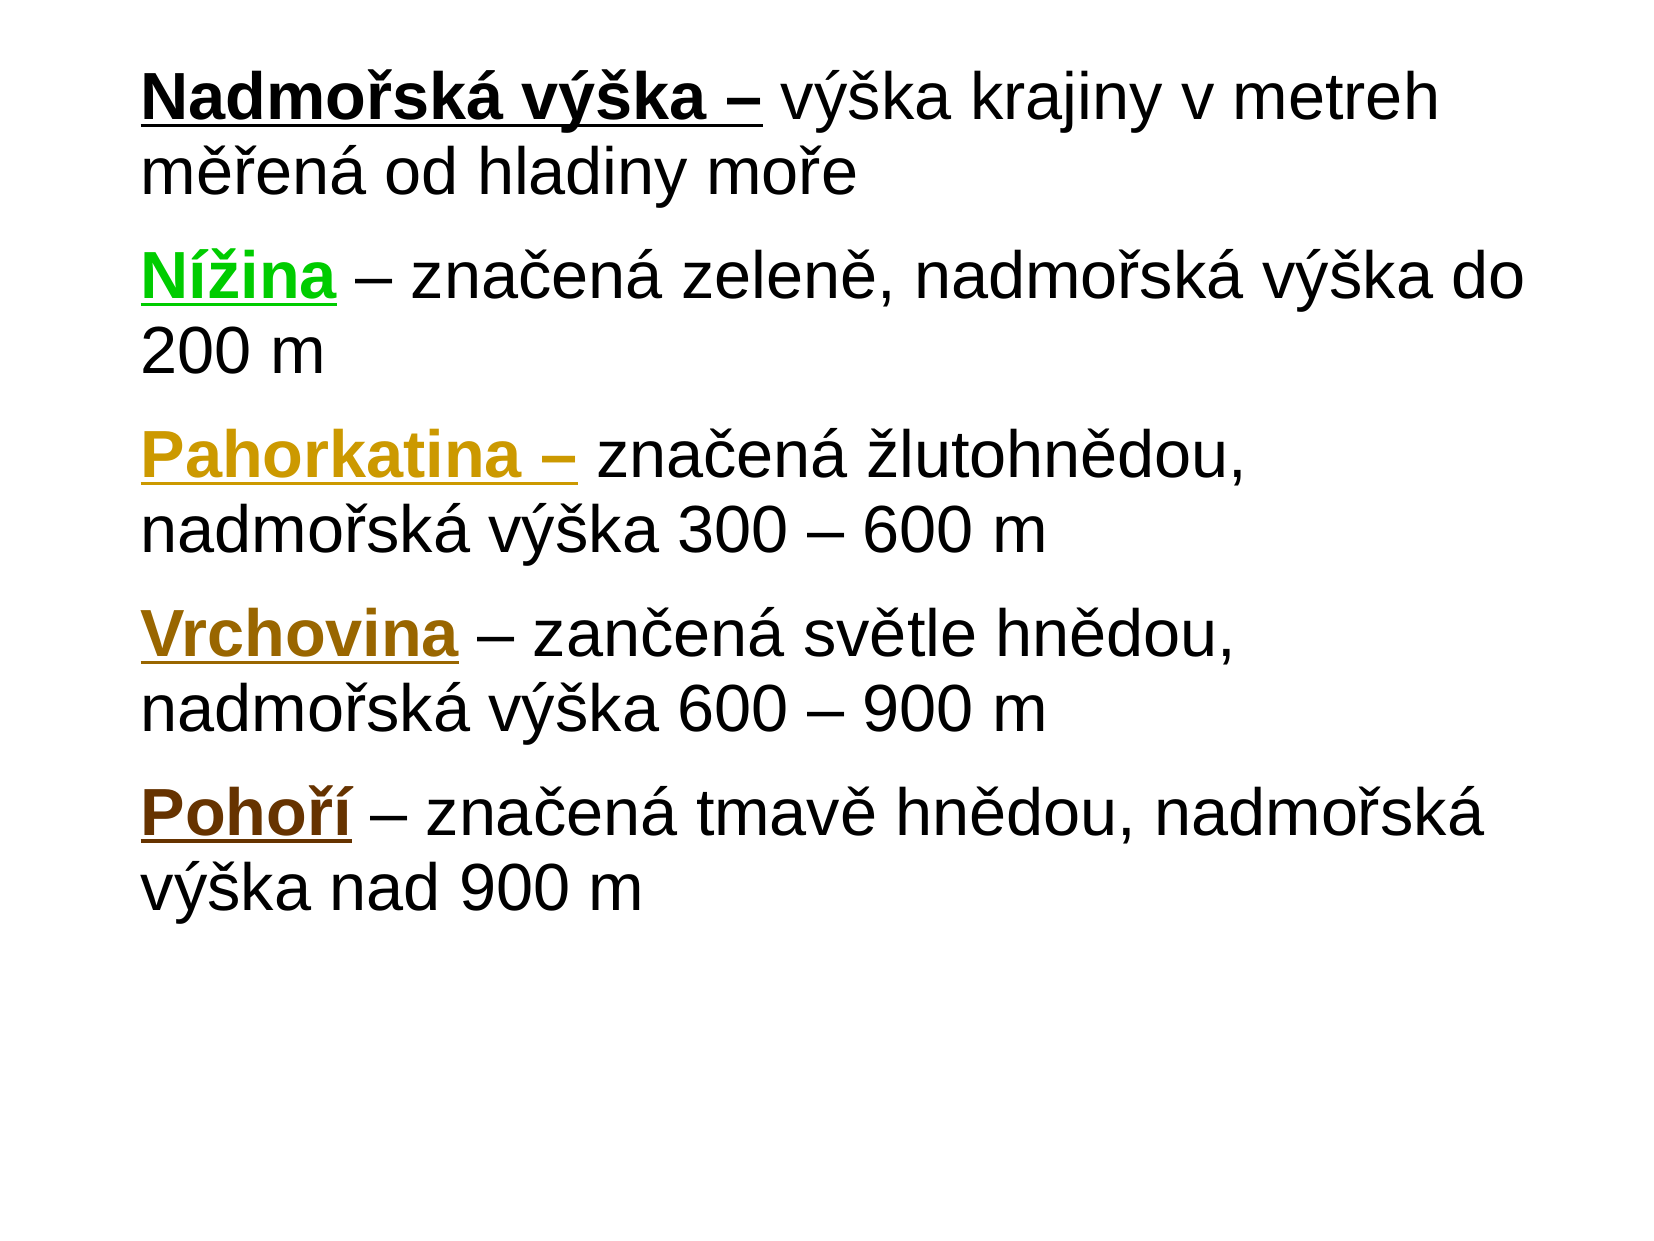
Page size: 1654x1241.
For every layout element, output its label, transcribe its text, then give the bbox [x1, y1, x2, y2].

list Nadmořská výška – výška krajiny v metreh měřená od hladiny moře Nížina – značená zeleně, nadmořská výška do 200 m Pahorkatina – značená žlutohnědou, nadmořská výška 300 – 600 m Vrchovina – zančená světle hnědou, nadmořská výška 600 – 900 m Pohoří – značená tmavě hnědou, nadmořská výška nad 900 m [69, 59, 1558, 1147]
